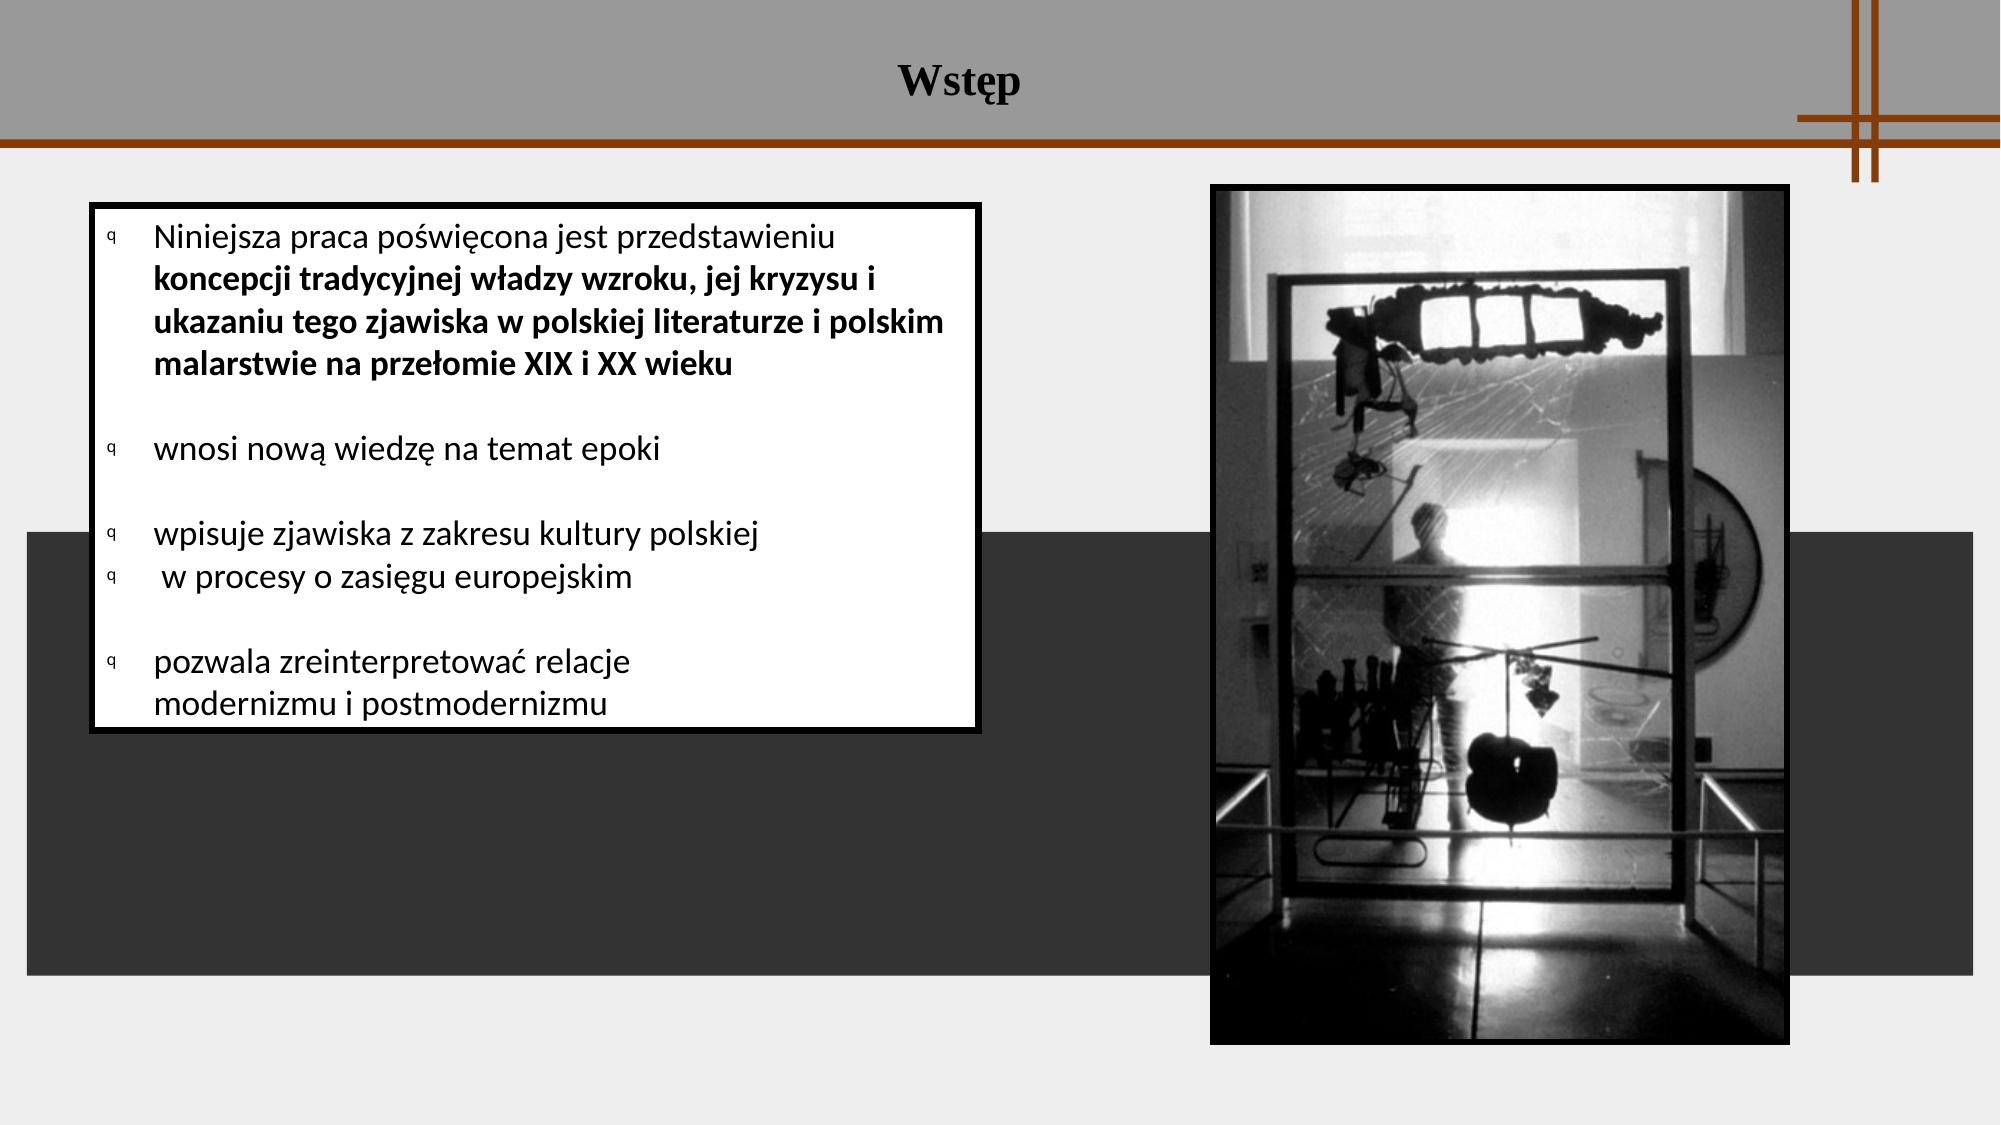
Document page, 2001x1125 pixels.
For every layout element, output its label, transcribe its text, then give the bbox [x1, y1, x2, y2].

picture [1216, 190, 1785, 1039]
text_box Wstęp [173, 41, 1747, 112]
text_box [0, 0, 2001, 183]
text_box [1790, 531, 1974, 976]
text_box [26, 531, 1210, 976]
text_box Niniejsza praca poświęcona jest przedstawieniu koncepcji tradycyjnej władzy wzroku, jej kryzysu i ukazaniu tego zjawiska w polskiej literaturze i polskim malarstwie na przełomie XIX i XX wieku wnosi nową wiedzę na temat epoki wpisuje zjawiska z zakresu kultury polskiej w procesy o zasięgu europejskim pozwala zreinterpretować relacje modernizmu i postmodernizmu [91, 205, 979, 731]
